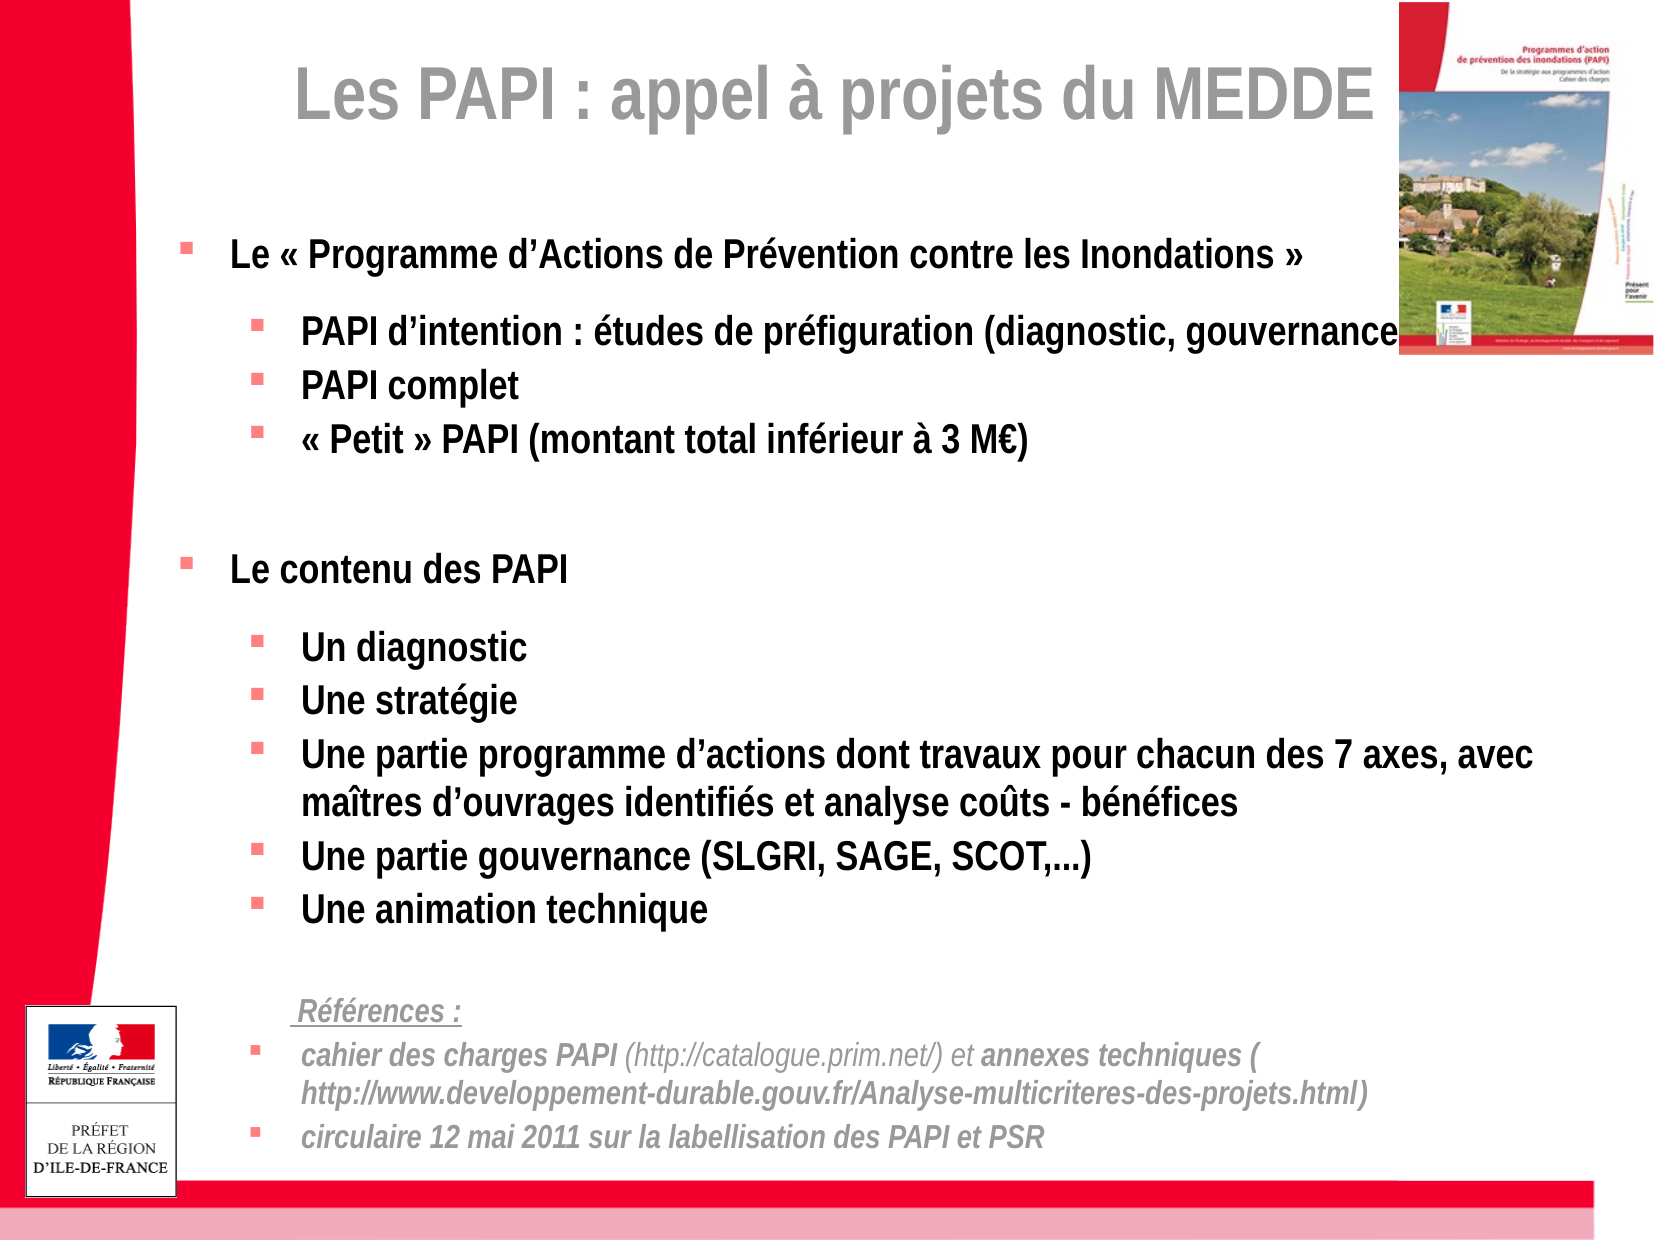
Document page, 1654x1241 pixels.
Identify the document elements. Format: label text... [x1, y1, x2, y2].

picture [0, 0, 1654, 1240]
list Le « Programme d’Actions de Prévention contre les Inondations » PAPI d’intention : études de préfiguration (diagnostic, gouvernance,...) PAPI complet « Petit » PAPI (montant total inférieur à 3 M€) Le contenu des PAPI Un diagnostic Une stratégie Une partie programme d’actions dont travaux pour chacun des 7 axes, avec maîtres d’ouvrages identifiés et analyse coûts - bénéfices Une partie gouvernance (SLGRI, SAGE, SCOT,...) Une animation technique Références : cahier des charges PAPI (http://catalogue.prim.net/) et annexes techniques (http://www.developpement-durable.gouv.fr/Analyse-multicriteres-des-projets.html) circulaire 12 mai 2011 sur la labellisation des PAPI et PSR [159, 152, 1554, 1150]
title Les PAPI : appel à projets du MEDDE [82, 8, 1399, 216]
